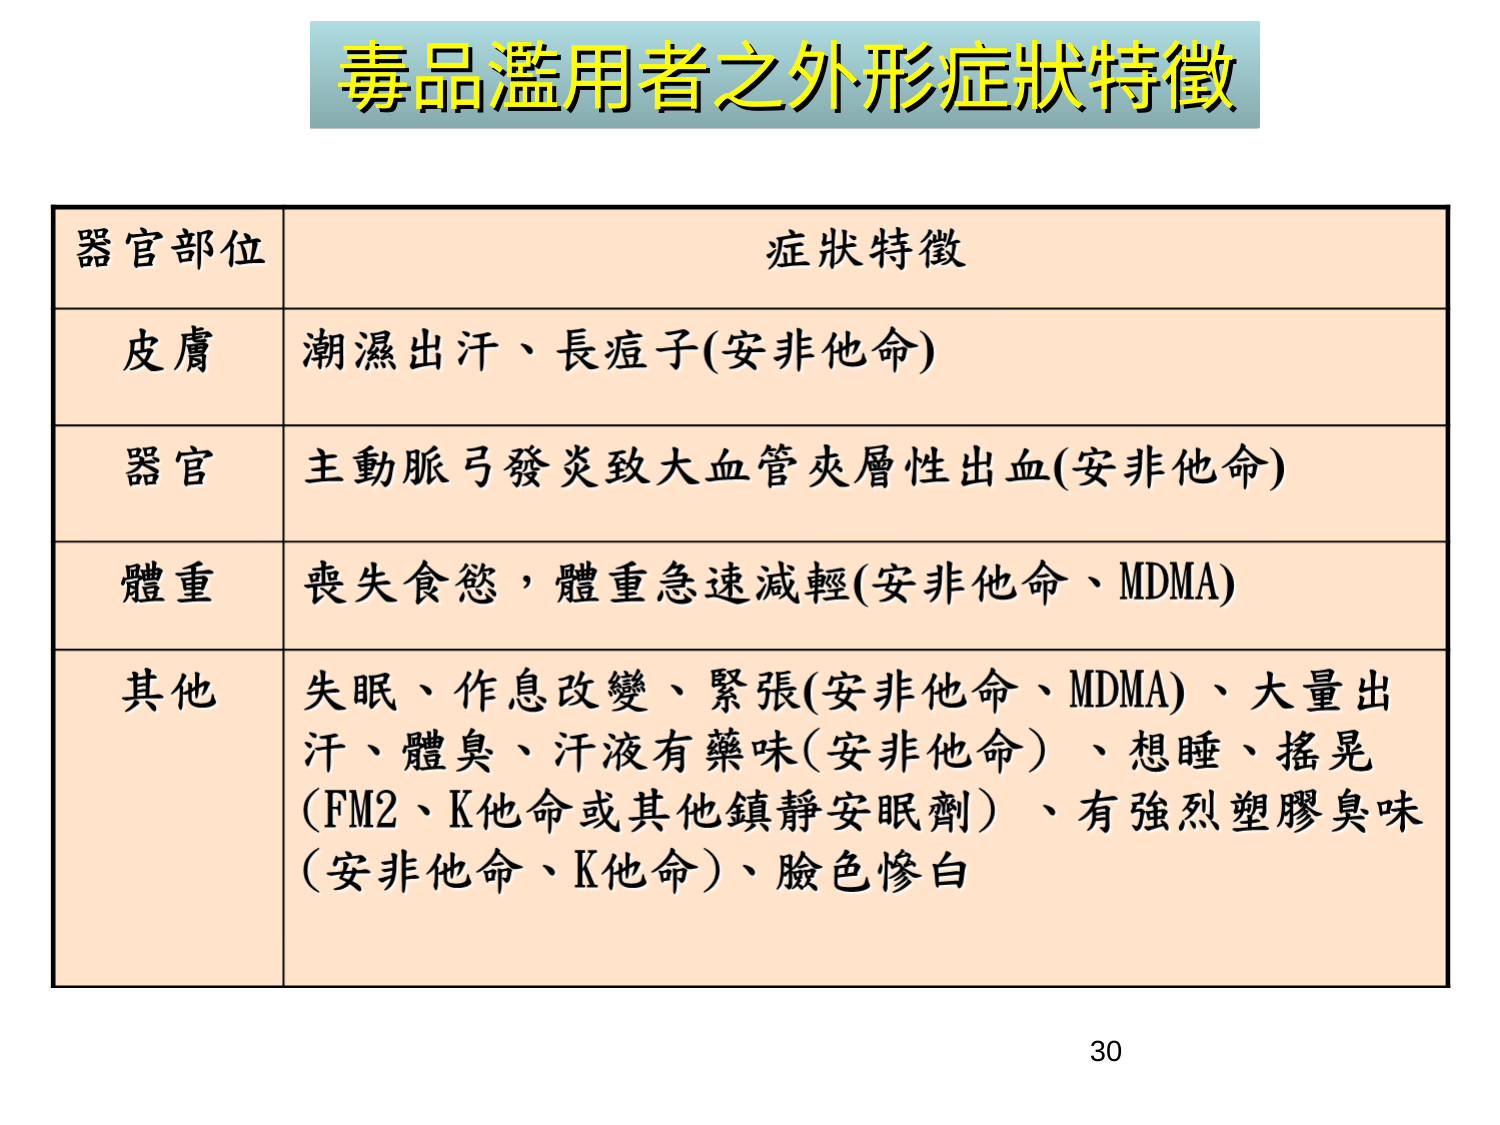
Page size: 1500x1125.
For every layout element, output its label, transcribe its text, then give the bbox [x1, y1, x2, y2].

text_box [1074, 1024, 1426, 1103]
picture [37, 199, 1460, 988]
text_box 毒品濫用者之外形症狀特徵 [310, 21, 1260, 128]
